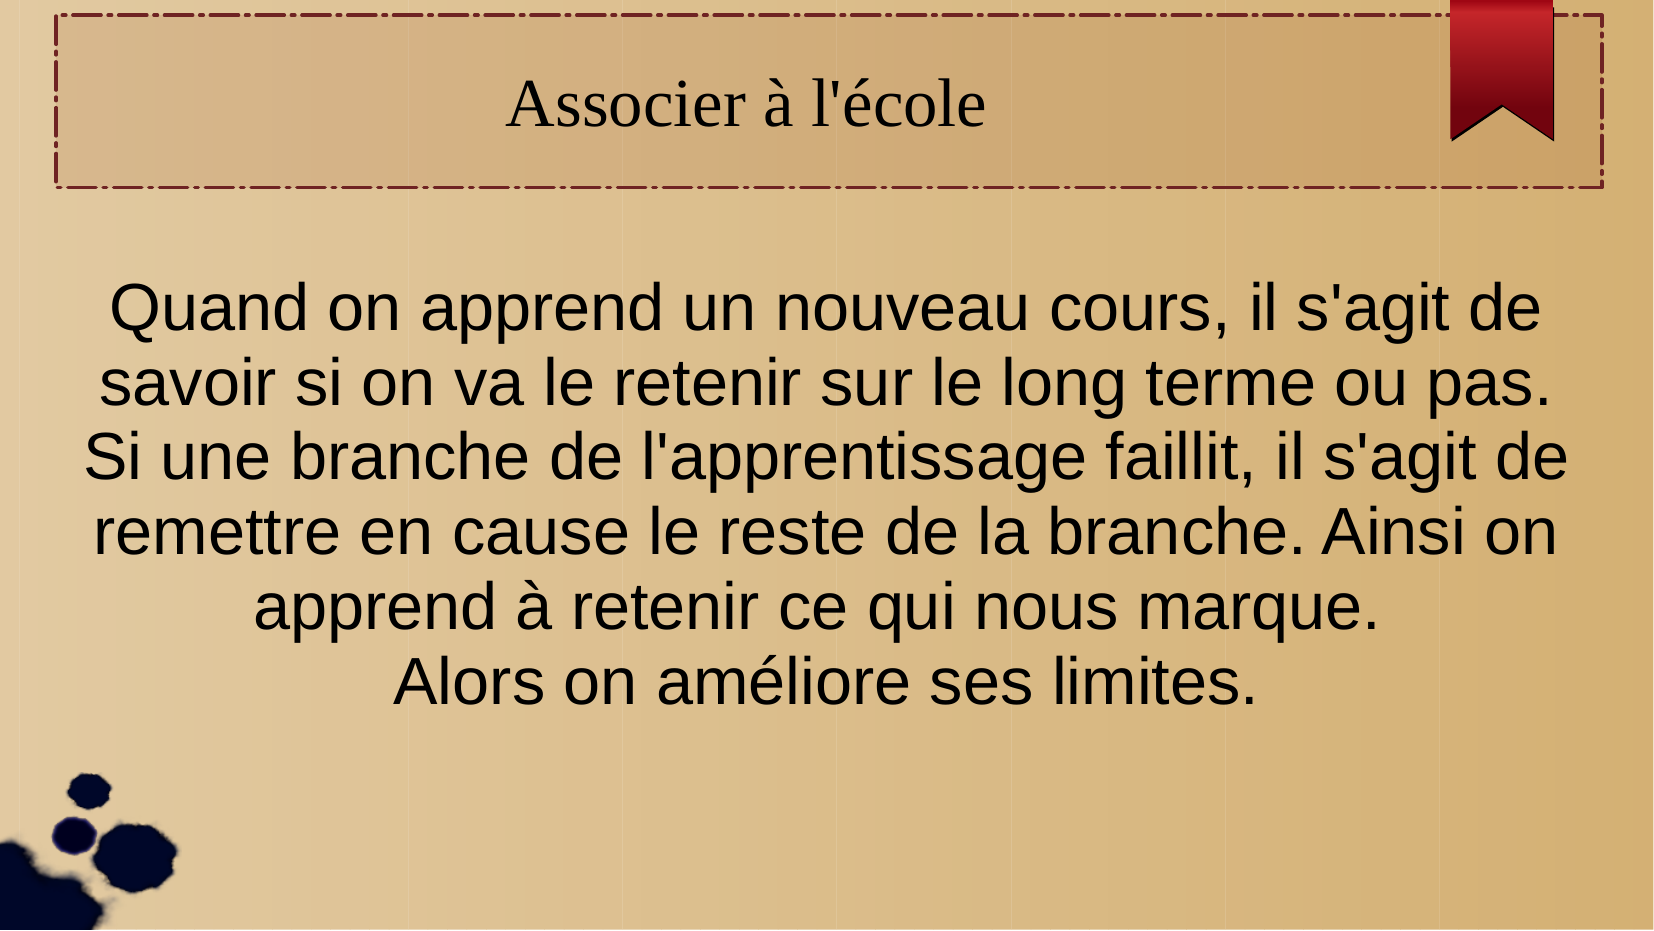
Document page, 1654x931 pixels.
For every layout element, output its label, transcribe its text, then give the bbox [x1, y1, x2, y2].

subtitle Quand on apprend un nouveau cours, il s'agit de savoir si on va le retenir sur le long terme ou pas. Si une branche de l'apprentissage faillit, il s'agit de remettre en cause le reste de la branche. Ainsi on apprend à retenir ce qui nous marque. Alors on améliore ses limites. [82, 224, 1571, 764]
title Associer à l'école [82, 35, 1412, 172]
